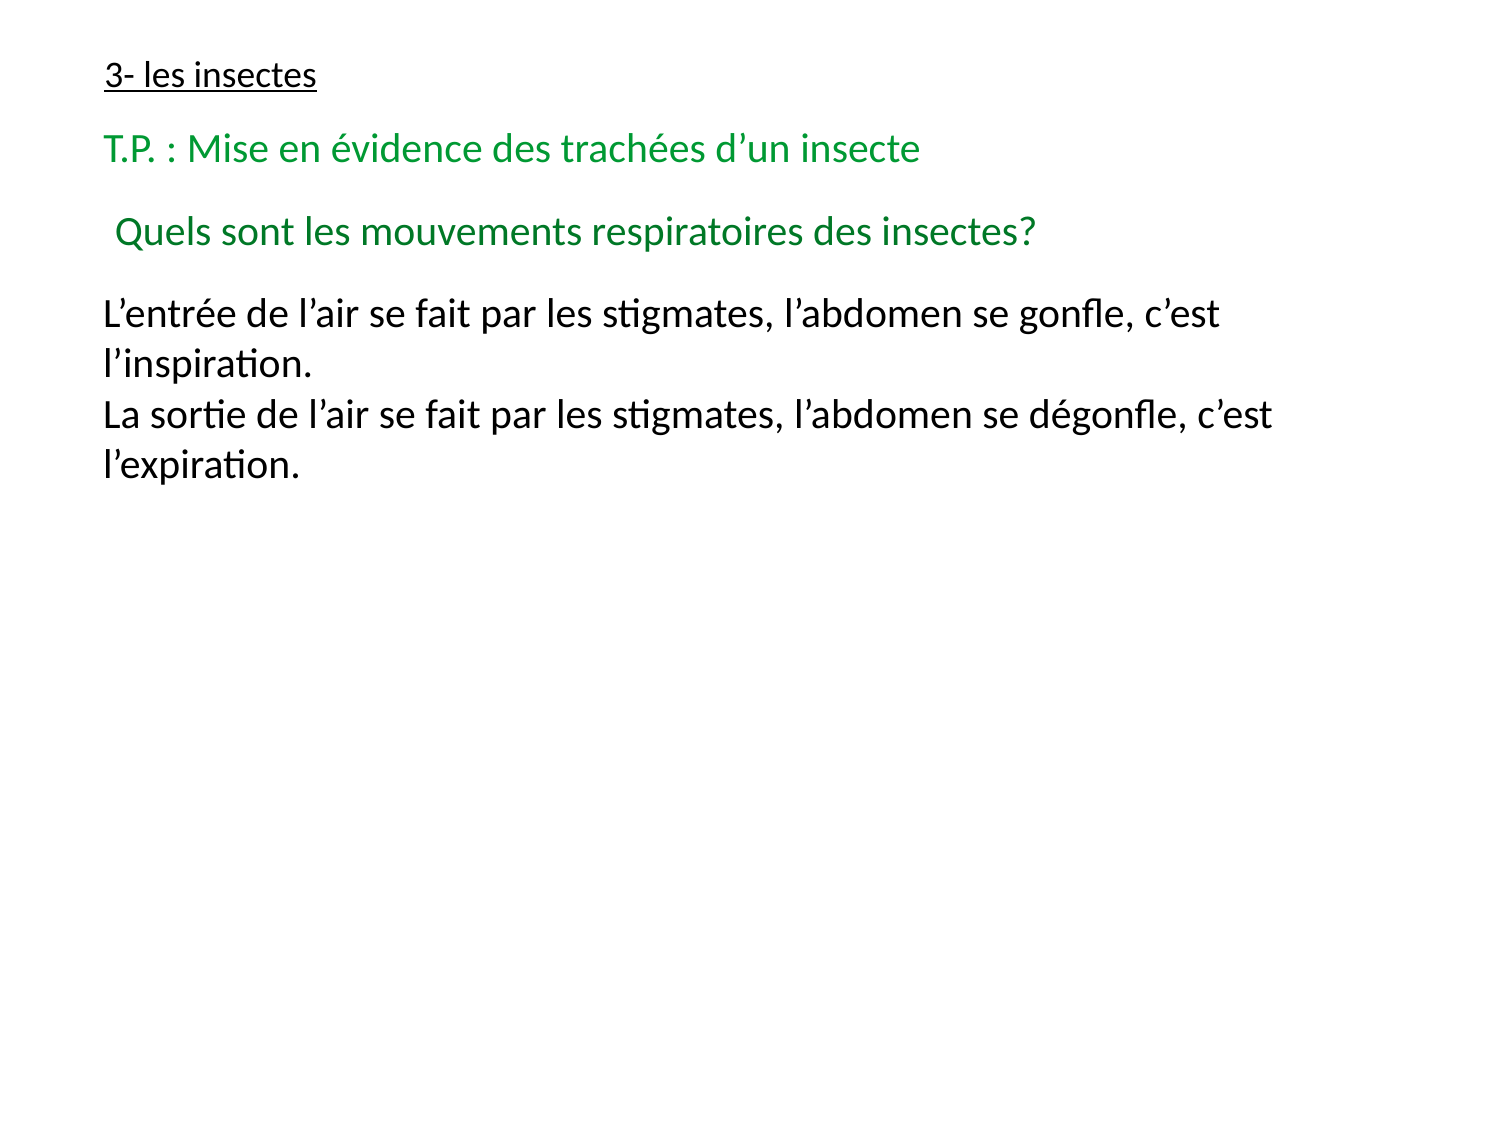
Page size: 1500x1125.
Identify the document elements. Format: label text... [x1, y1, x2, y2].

text_box L’entrée de l’air se fait par les stigmates, l’abdomen se gonfle, c’est l’inspiration. La sortie de l’air se fait par les stigmates, l’abdomen se dégonfle, c’est l’expiration. [88, 278, 1376, 494]
text_box T.P. : Mise en évidence des trachées d’un insecte [88, 113, 1500, 179]
text_box 3- les insectes [89, 42, 333, 103]
text_box Quels sont les mouvements respiratoires des insectes? [100, 196, 1400, 262]
